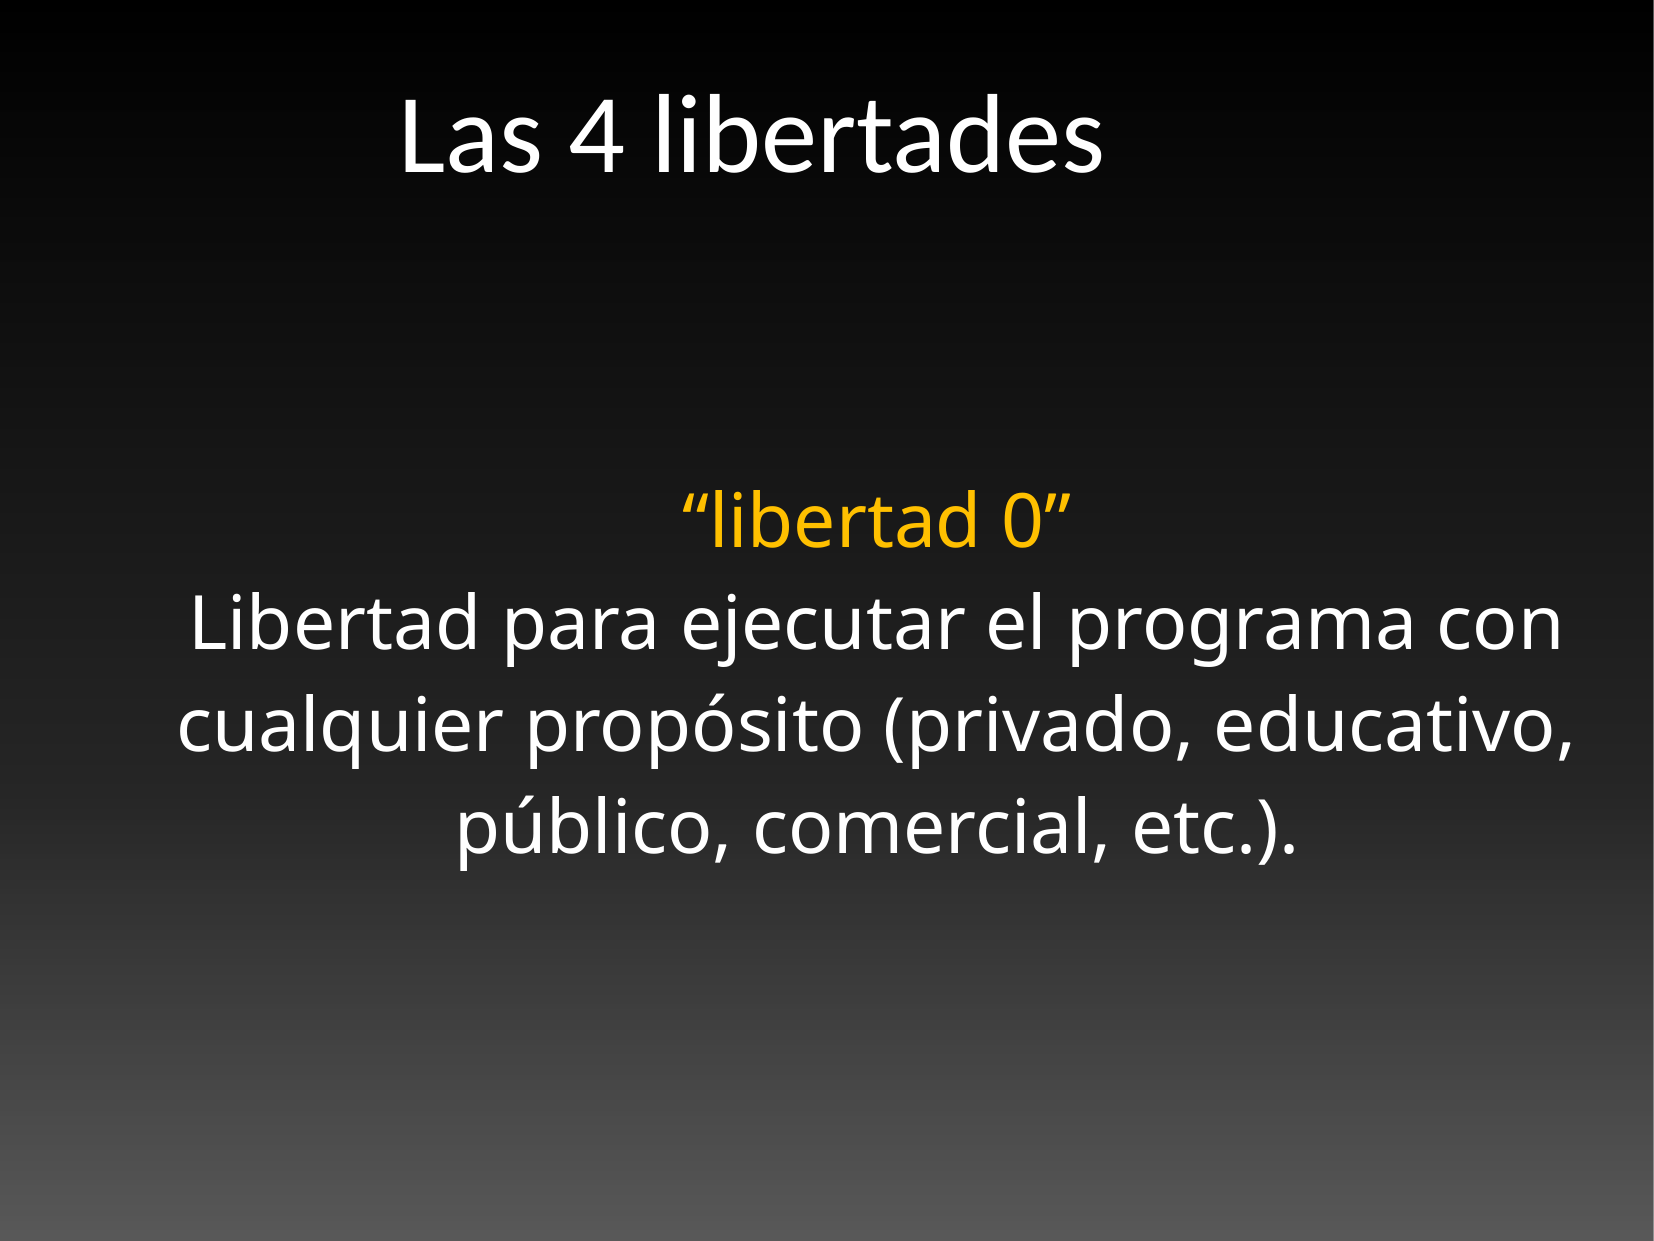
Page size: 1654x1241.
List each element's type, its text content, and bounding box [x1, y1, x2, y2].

picture [0, 0, 1654, 1241]
text_box Las 4 libertades [383, 80, 1321, 208]
text_box “libertad 0” Libertad para ejecutar el programa con cualquier propósito (privado, educativo, público, comercial, etc.). [124, 459, 1630, 884]
